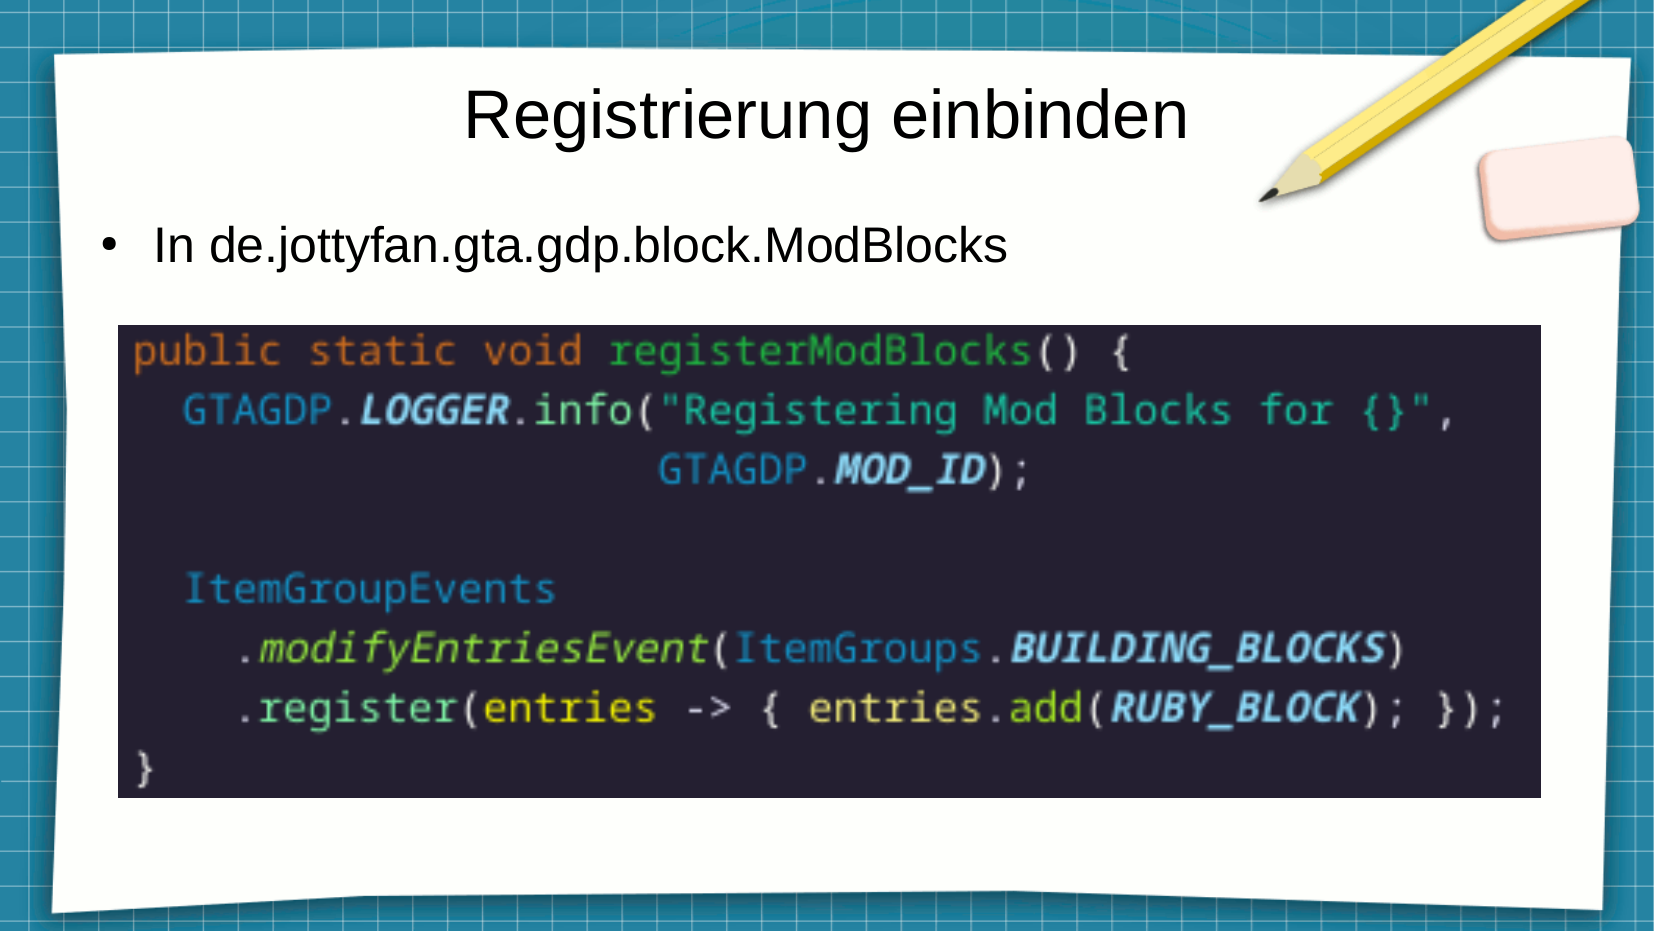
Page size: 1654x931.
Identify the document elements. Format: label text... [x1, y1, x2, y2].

list In de.jottyfan.gta.gdp.block.ModBlocks [82, 217, 1571, 758]
title Registrierung einbinden [82, 37, 1571, 193]
picture [0, 0, 1654, 931]
